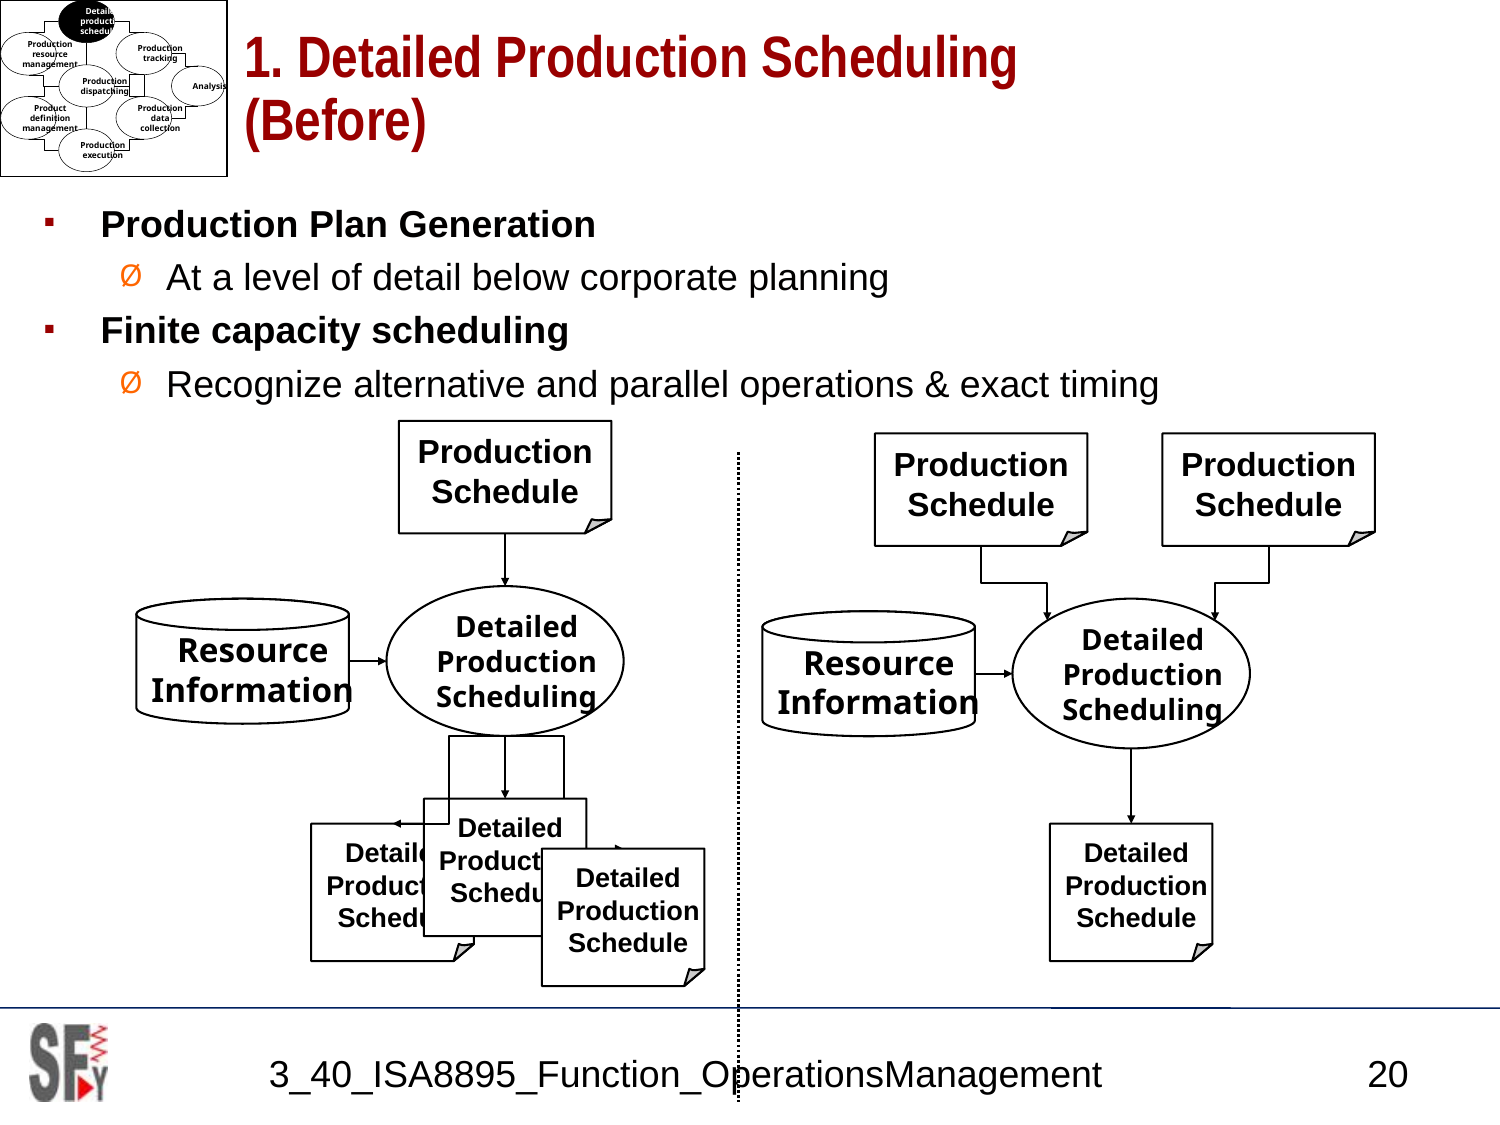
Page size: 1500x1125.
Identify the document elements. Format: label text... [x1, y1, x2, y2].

text_box [38, 22, 86, 86]
text_box Production tracking [115, 32, 172, 75]
list Production Plan Generation At a level of detail below corporate planning Finite capacity scheduling Recognize alternative and parallel operations & exact timing [29, 184, 1471, 988]
picture [29, 1023, 108, 1102]
text_box Production execution [58, 128, 115, 172]
text_box Analysis [171, 65, 225, 106]
text_box [130, 75, 144, 96]
title 1. Detailed Production Scheduling (Before) [229, 12, 1312, 138]
text_box Detailed Production Schedule [423, 798, 587, 937]
text_box [87, 22, 133, 86]
text_box Detailed Production Schedule [311, 823, 474, 962]
text_box [0, 57, 44, 114]
text_box [38, 87, 86, 150]
text_box Resource Information [762, 629, 975, 737]
text_box Production Schedule [398, 420, 612, 534]
text_box Detailed Production Schedule [1049, 823, 1213, 962]
text_box Production Schedule [874, 433, 1088, 546]
text_box Detailed Production Schedule [541, 848, 705, 987]
text_box Resource Information [136, 616, 349, 724]
text_box Production resource management [0, 32, 57, 76]
text_box Detailed Production Schedule [423, 798, 448, 823]
text_box Production Schedule [1162, 433, 1375, 546]
text_box Production dispatching [58, 64, 115, 108]
slide_number <numéro> [1352, 1034, 1490, 1103]
text_box Detailed Production Scheduling [1012, 598, 1250, 749]
text_box [87, 87, 134, 150]
text_box [145, 54, 190, 118]
text_box [0, 0, 228, 177]
text_box Product definition management [0, 96, 57, 140]
text_box [0, 0, 78, 50]
text_box Detailed Production Scheduling [386, 586, 624, 736]
text_box Production data collection [115, 96, 172, 140]
table_cell Decisional applicability MOC Usage Level User Profile [136, 598, 349, 630]
text_box Detailed production scheduling [58, 0, 115, 43]
footer 3_40_ISA8895_Function_OperationsManagement [253, 1034, 1336, 1103]
table_cell 3. Typology IT Service Levels Style of processing [762, 611, 975, 643]
